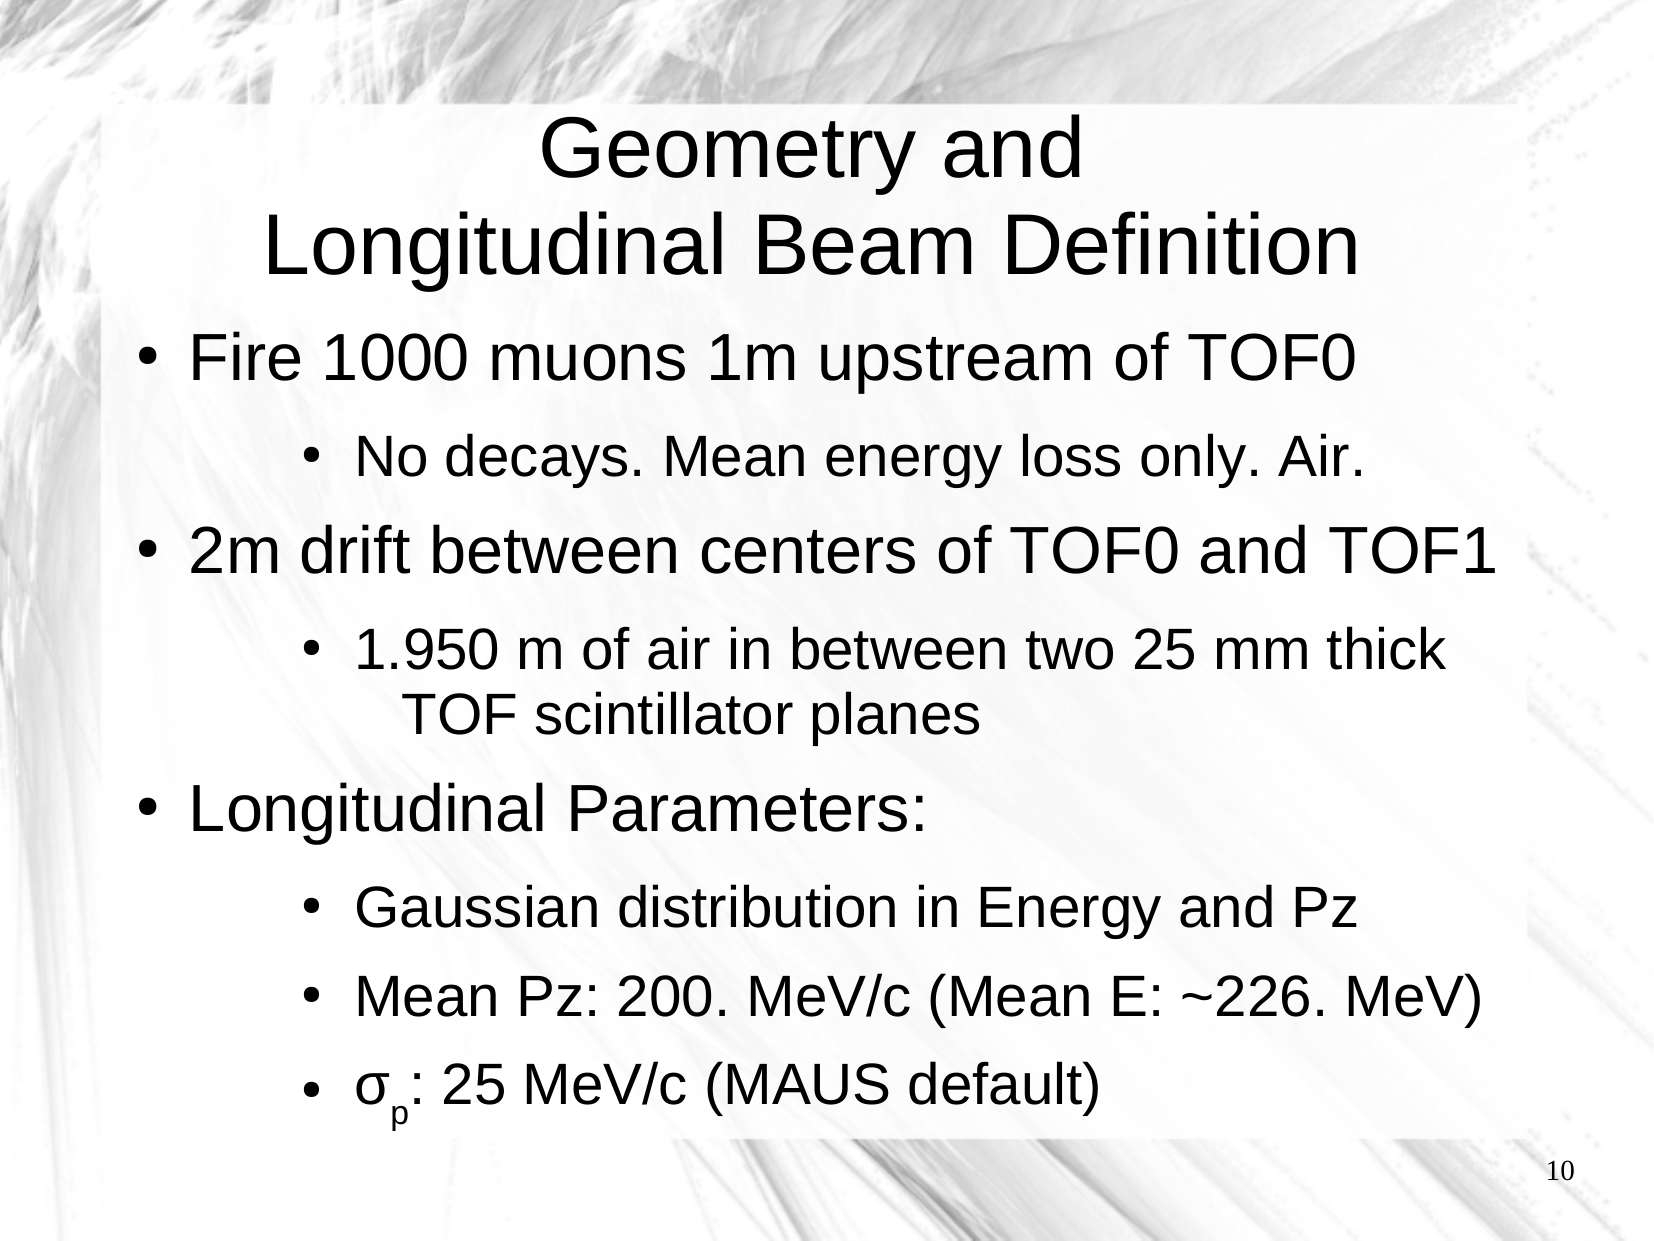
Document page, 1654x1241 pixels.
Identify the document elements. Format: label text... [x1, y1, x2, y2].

picture [0, 0, 1654, 1241]
list Fire 1000 muons 1m upstream of TOF0 No decays. Mean energy loss only. Air. 2m drift between centers of TOF0 and TOF1 1.950 m of air in between two 25 mm thick TOF scintillator planes Longitudinal Parameters: Gaussian distribution in Energy and Pz Mean Pz: 200. MeV/c (Mean E: ~226. MeV) σp: 25 MeV/c (MAUS default) [118, 319, 1571, 1139]
title Geometry and Longitudinal Beam Definition [118, 99, 1506, 293]
